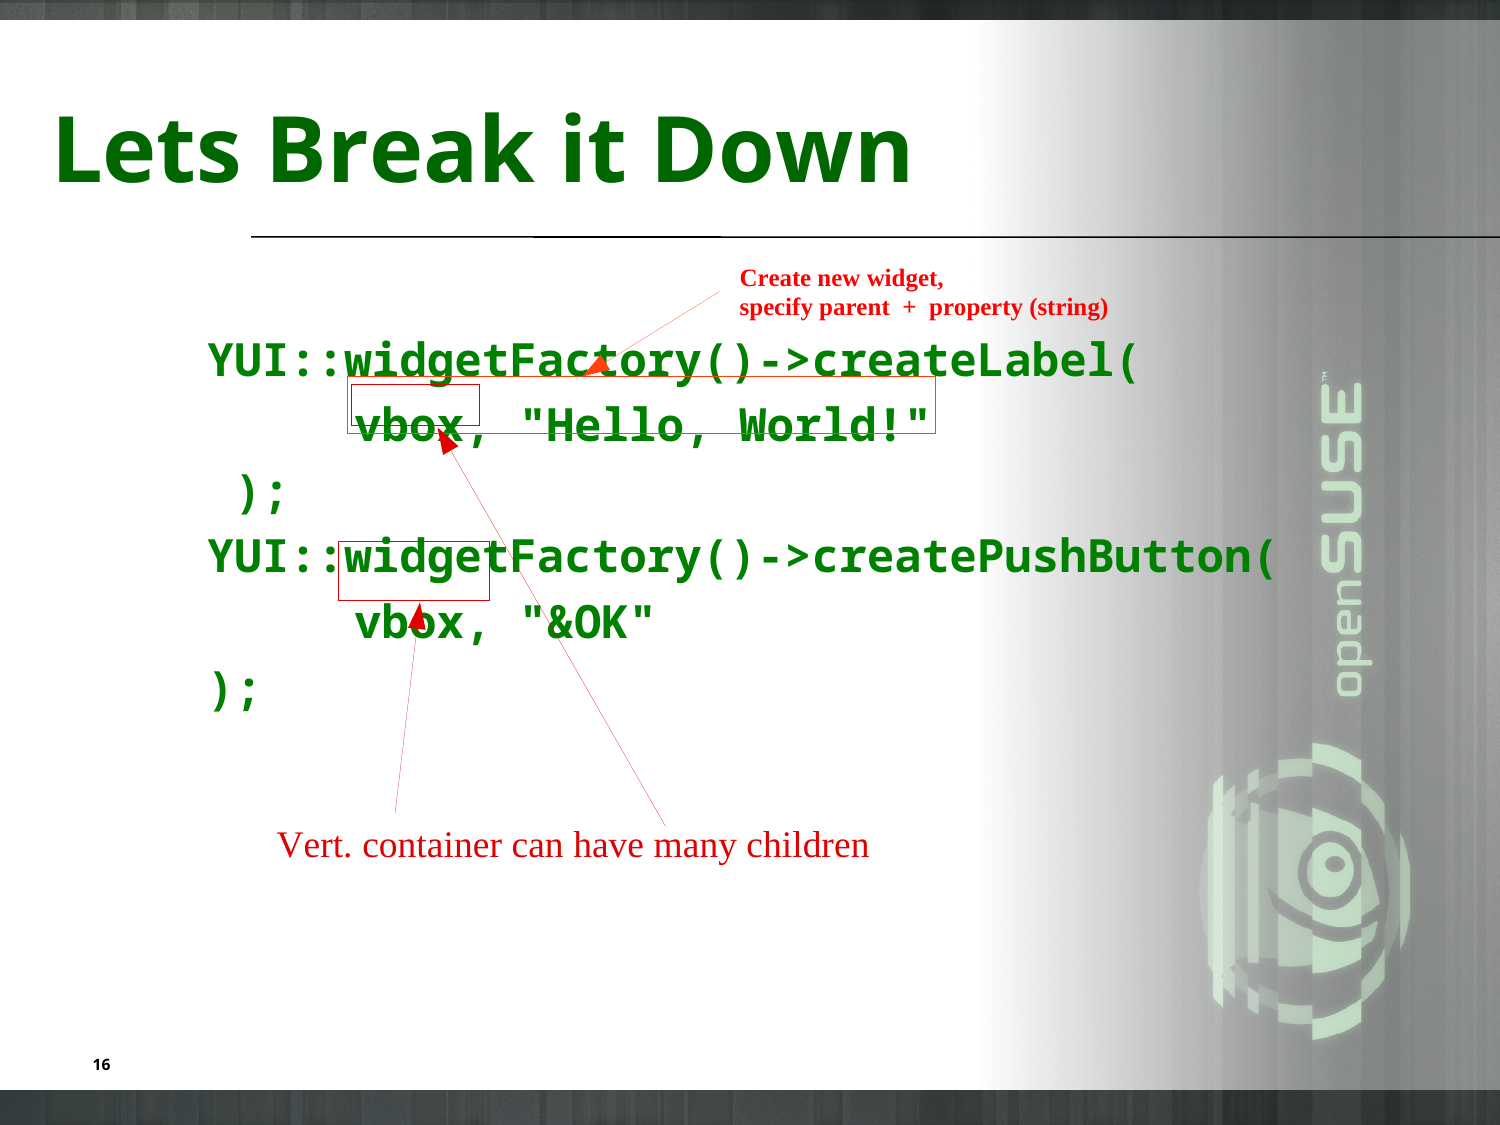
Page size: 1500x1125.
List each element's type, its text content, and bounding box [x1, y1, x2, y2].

picture [0, 0, 1500, 1125]
text_box YUI::widgetFactory()->createLabel( vbox, "Hello, World!" ); YUI::widgetFactory()->createPushButton( vbox, "&OK" ); [447, 323, 1307, 704]
text_box YUI::widgetFactory()->createLabel( vbox, "Hello, World!" ); YUI::widgetFactory()->createPushButton( vbox, "&OK" ); [206, 323, 666, 704]
text_box Vert. container can have many children [276, 822, 926, 865]
text_box Create new widget, specify parent + property (string) [739, 262, 1110, 320]
text_box YUI::widgetFactory()->createLabel( vbox, "Hello, World!" ); YUI::widgetFactory()->createPushButton( vbox, "&OK" ); [348, 377, 935, 433]
title Lets Break it Down [51, 68, 1447, 232]
